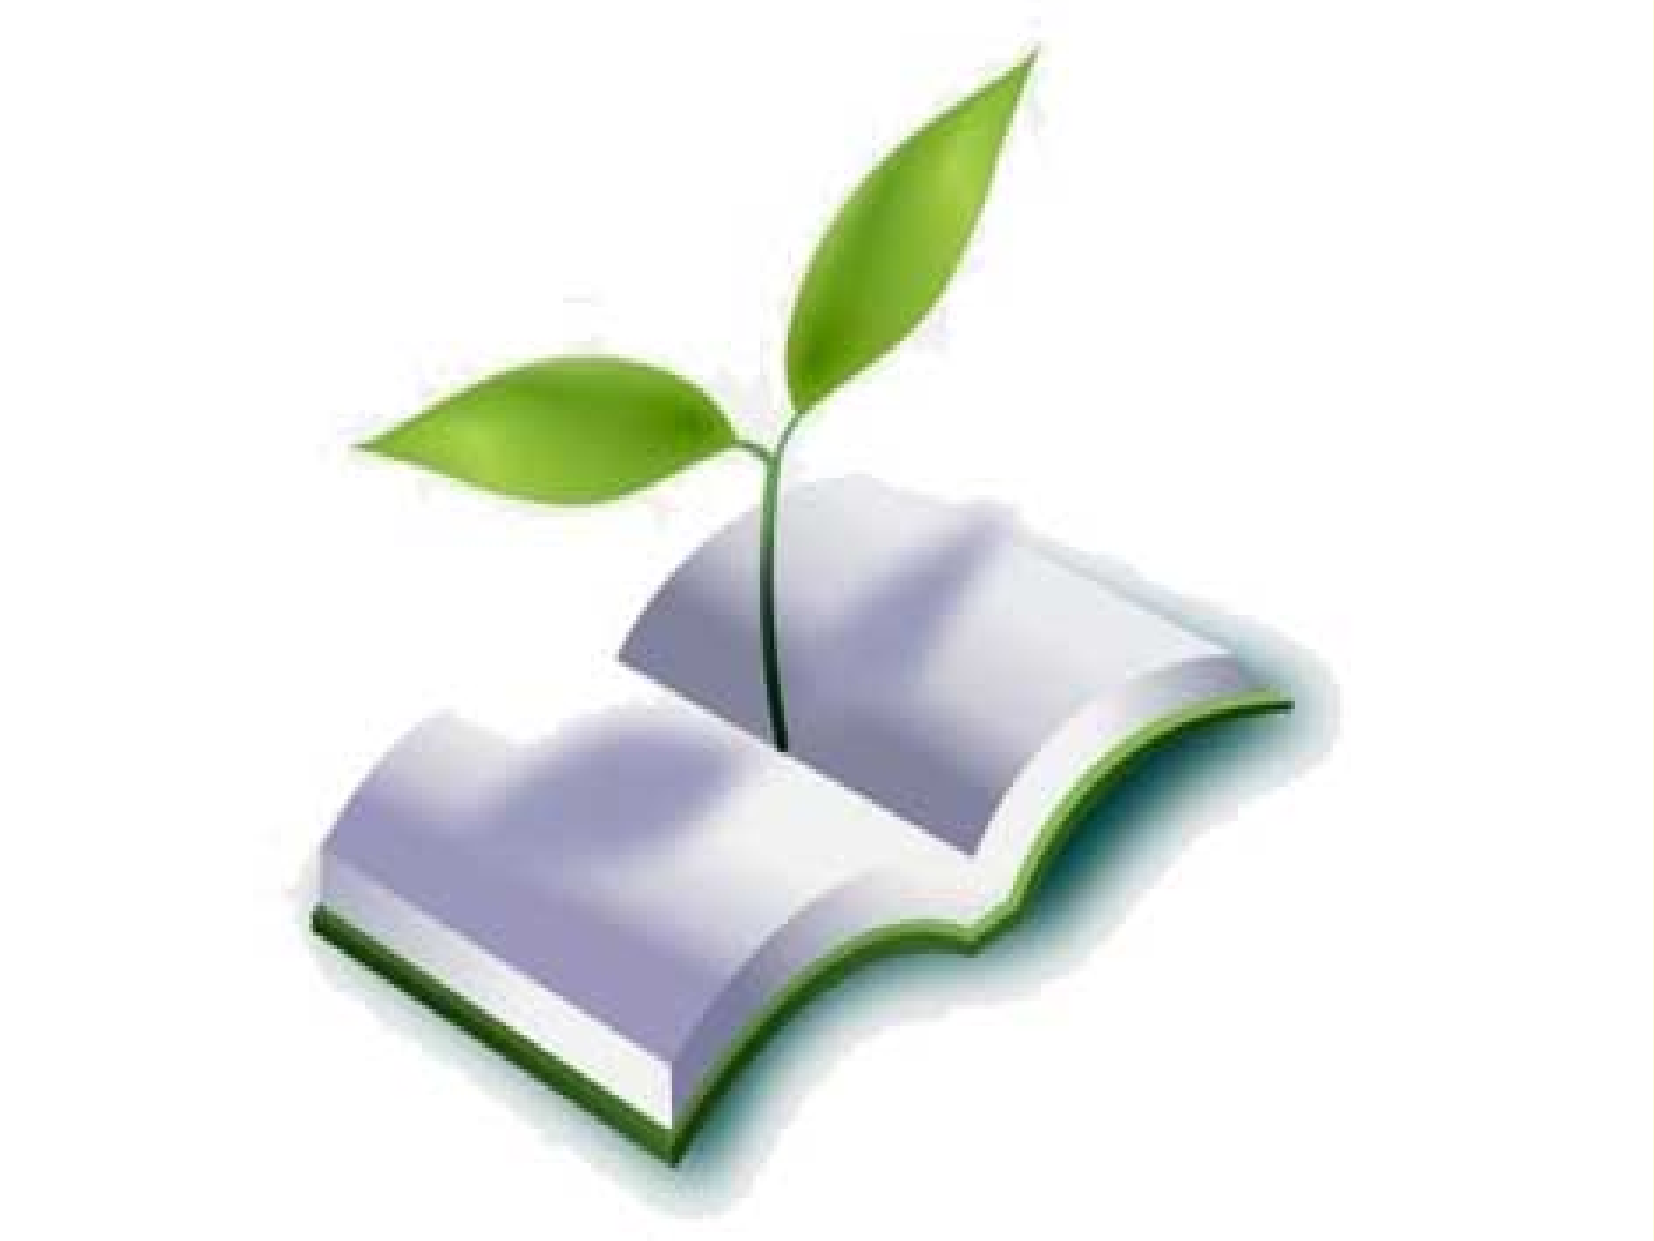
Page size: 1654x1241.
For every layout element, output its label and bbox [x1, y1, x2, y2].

text_box [265, 603, 853, 1123]
picture [0, 0, 1654, 1241]
